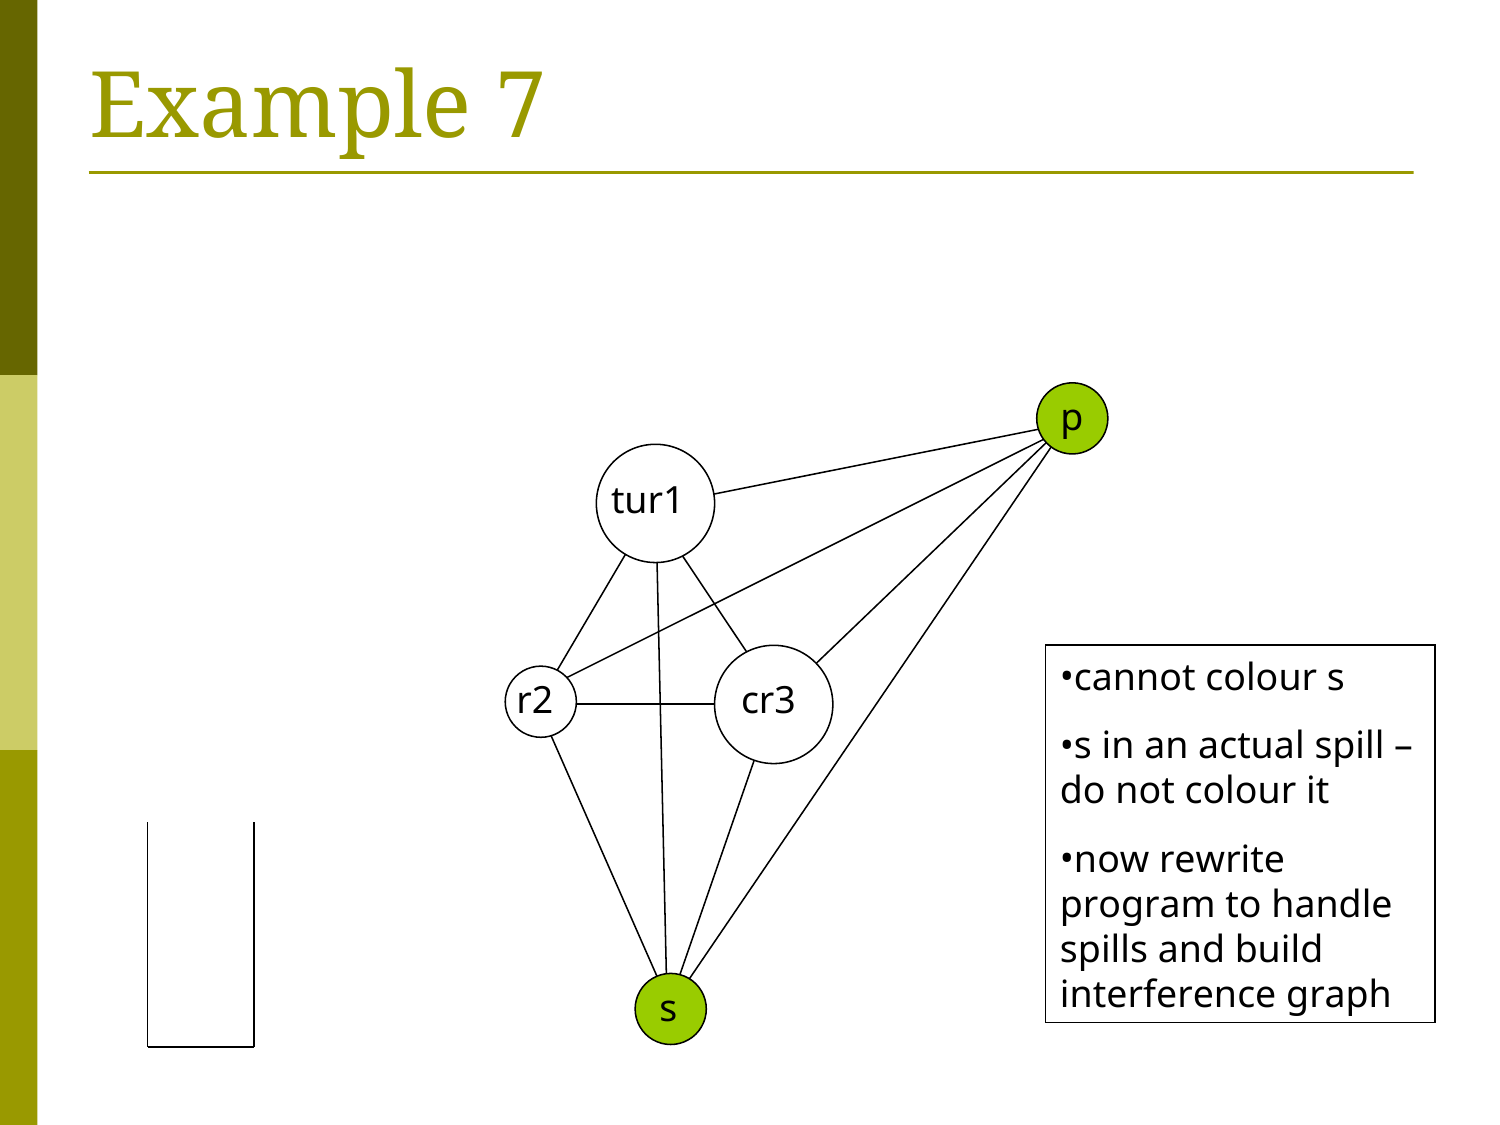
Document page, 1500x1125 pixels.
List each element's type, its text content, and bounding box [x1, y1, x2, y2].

text_box [608, 444, 703, 467]
title Example 7 [75, 45, 1426, 173]
text_box [519, 730, 563, 738]
text_box cr3 [726, 668, 833, 730]
text_box s [644, 976, 693, 1037]
text_box tur1 [596, 467, 739, 529]
text_box [635, 985, 644, 1033]
text_box [1049, 446, 1095, 454]
text_box [602, 529, 709, 563]
text_box [1036, 395, 1045, 442]
text_box [714, 669, 828, 764]
text_box cannot colour s s in an actual spill – do not colour it now rewrite program to handle spills and build interference graph [1045, 645, 1435, 1023]
text_box [1099, 395, 1108, 442]
text_box [727, 645, 821, 668]
text_box p [1045, 385, 1099, 446]
text_box r2 [501, 668, 584, 730]
text_box [648, 981, 707, 1045]
